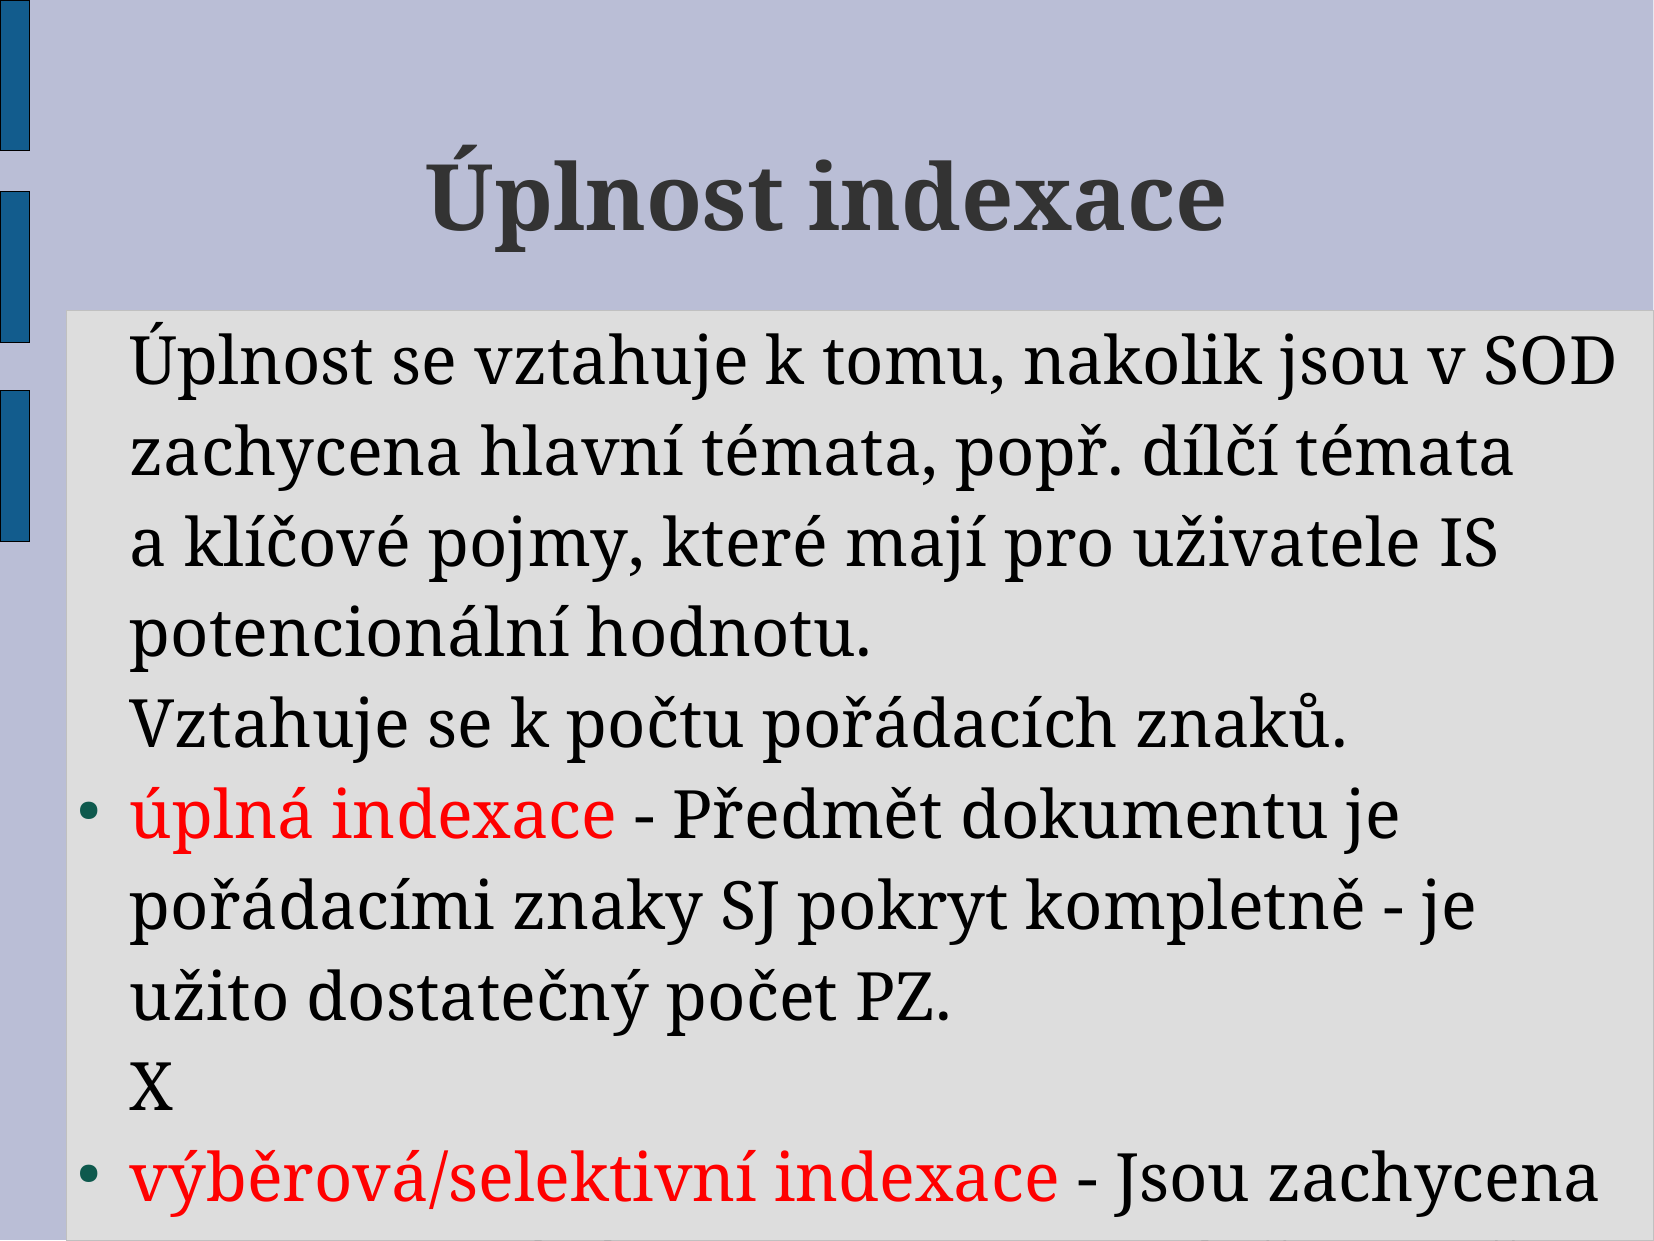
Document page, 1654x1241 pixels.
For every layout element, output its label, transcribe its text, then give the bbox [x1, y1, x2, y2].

title Úplnost indexace [121, 98, 1534, 222]
list Úplnost se vztahuje k tomu, nakolik jsou v SOD zachycena hlavní témata, popř. dílčí témata a klíčové pojmy, které mají pro uživatele IS potencionální hodnotu. Vztahuje se k počtu pořádacích znaků. úplná indexace - Předmět dokumentu je pořádacími znaky SJ pokryt kompletně - je užito dostatečný počet PZ. X výběrová/selektivní indexace - Jsou zachycena pouze hlavní témata, mnohem méně PZ než u úplné indexace. [59, 222, 1654, 1211]
